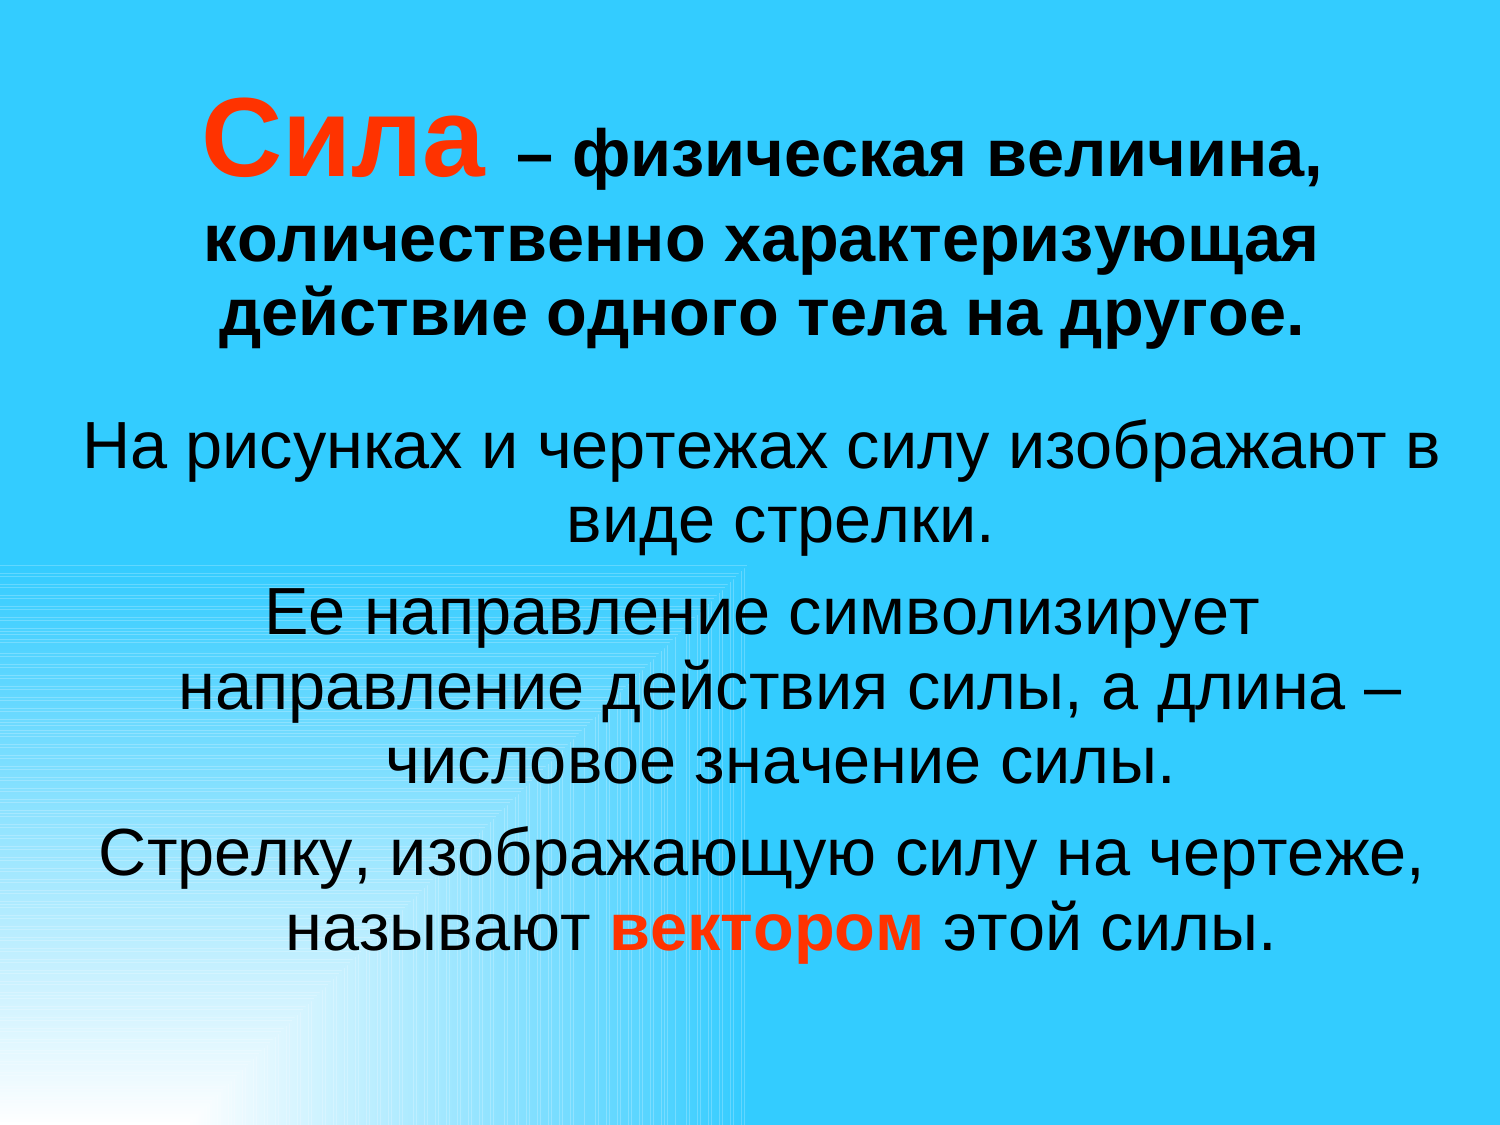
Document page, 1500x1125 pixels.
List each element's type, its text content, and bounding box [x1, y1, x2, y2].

title Сила – физическая величина, количественно характеризующая действие одного тела на другое. [74, 49, 1450, 376]
list На рисунках и чертежах силу изображают в виде стрелки. Ее направление символизирует направление действия силы, а длина – числовое значение силы. Стрелку, изображающую силу на чертеже, называют вектором этой силы. [50, 399, 1476, 1088]
